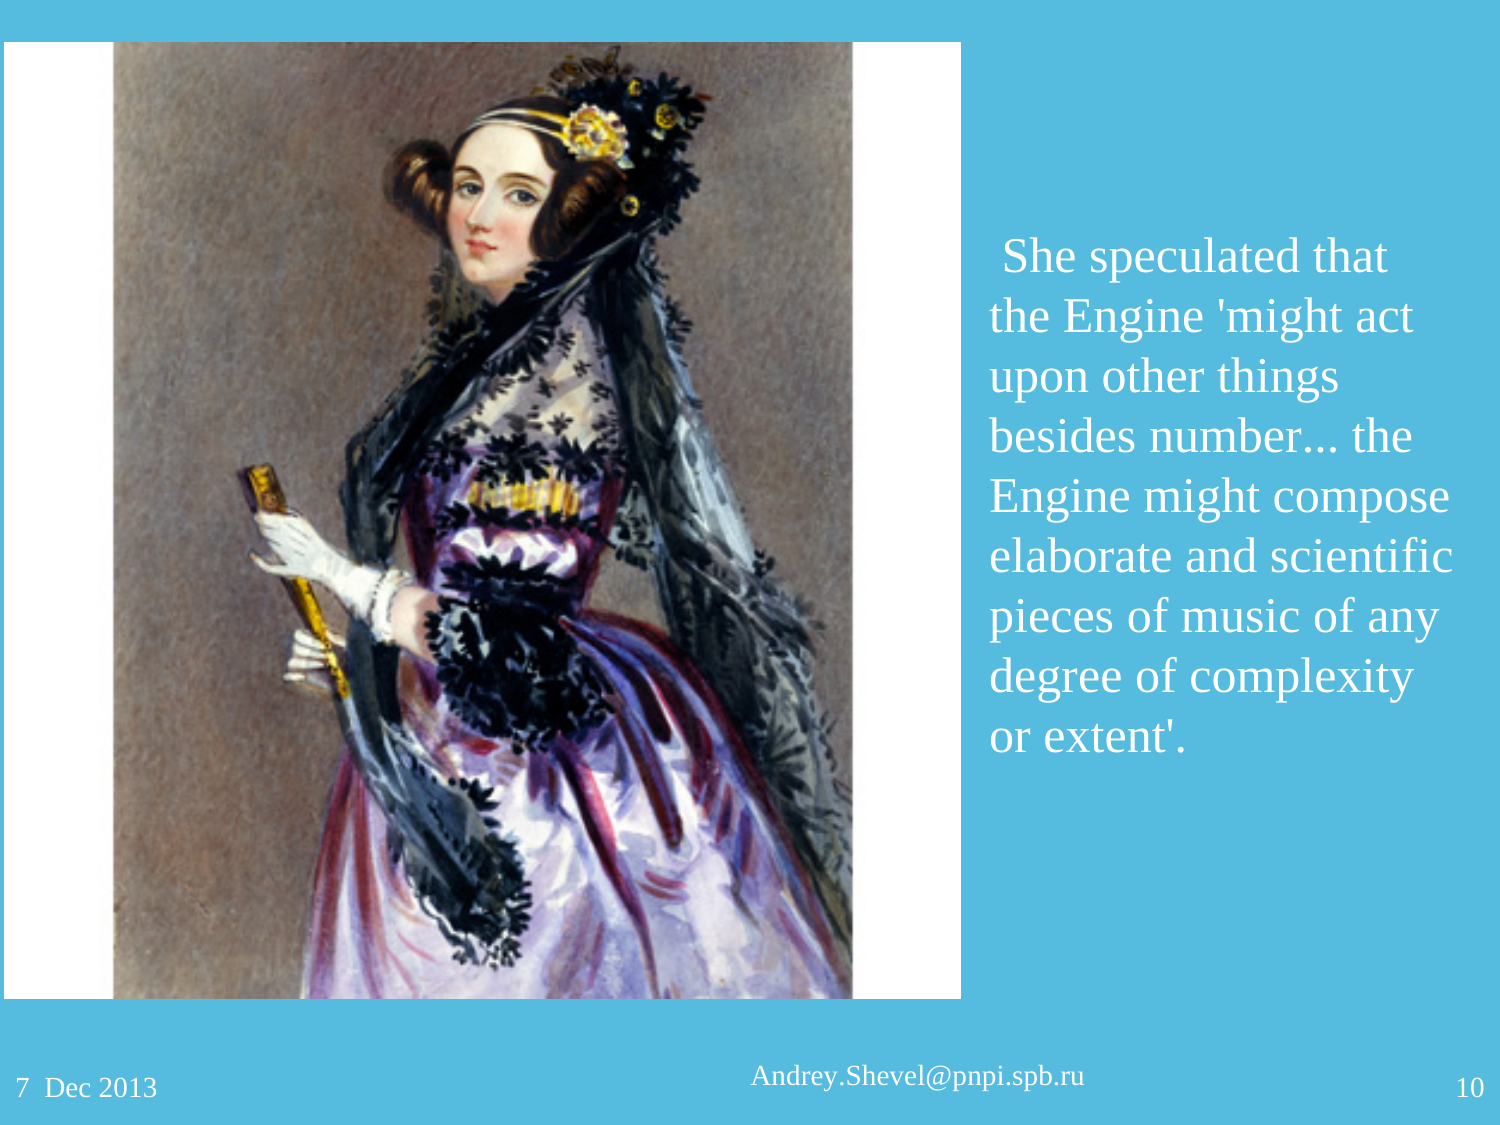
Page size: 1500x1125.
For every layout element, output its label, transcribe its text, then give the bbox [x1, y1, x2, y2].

picture [4, 42, 961, 999]
text_box She speculated that the Engine 'might act upon other things besides number... the Engine might compose elaborate and scientific pieces of music of any degree of complexity or extent'. [974, 215, 1473, 916]
